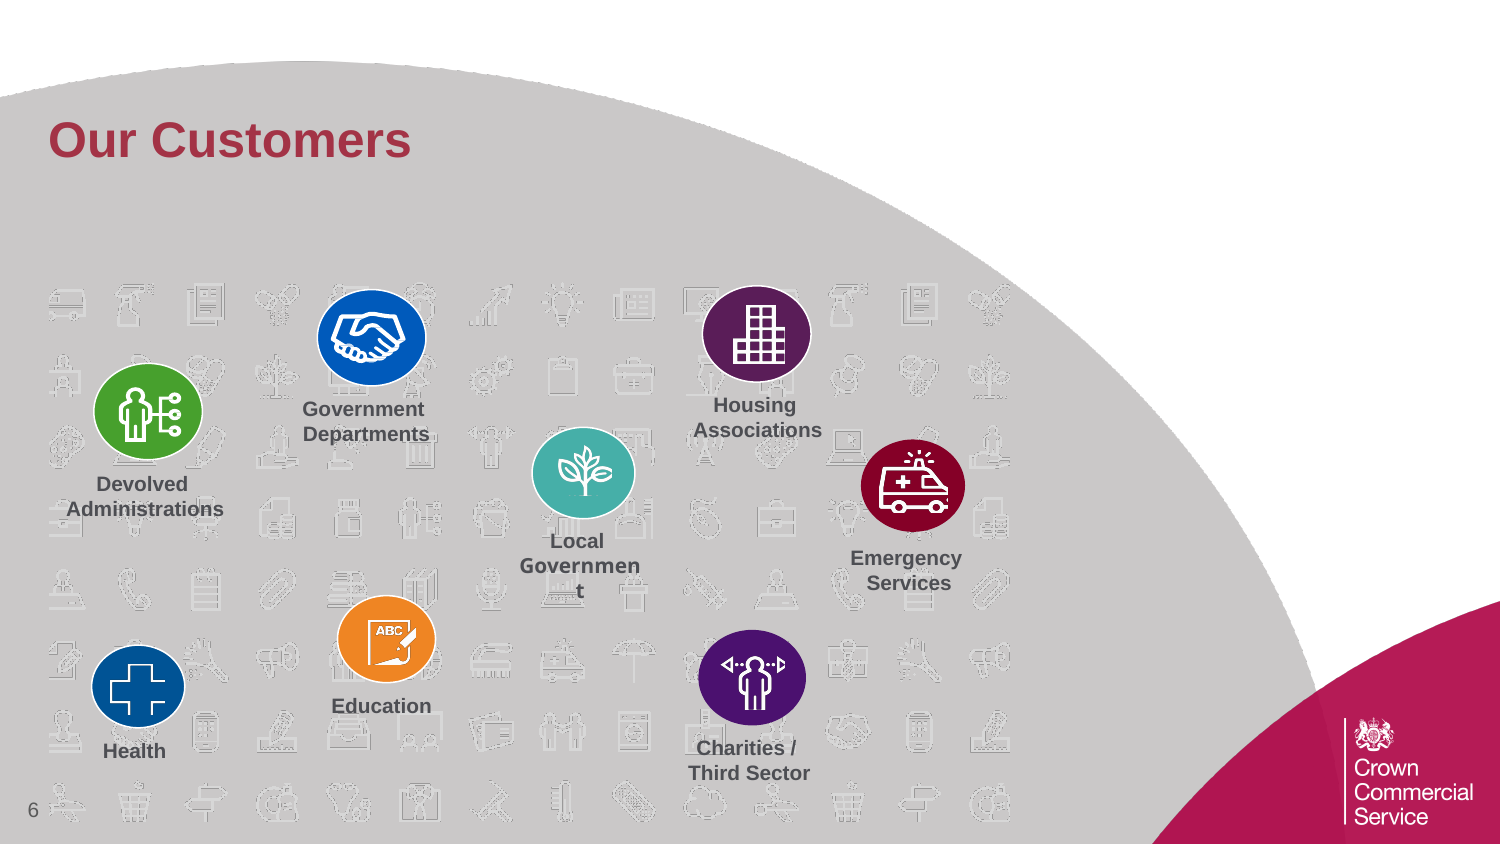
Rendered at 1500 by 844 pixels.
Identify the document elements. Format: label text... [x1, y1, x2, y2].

text_box 6 [12, 781, 103, 844]
text_box Charities / Third Sector [664, 727, 834, 792]
text_box Government Departments [287, 388, 446, 453]
text_box [317, 289, 426, 386]
text_box [698, 629, 806, 726]
picture [49, 282, 1010, 822]
text_box Devolved Administrations [50, 463, 240, 528]
text_box Local Government [503, 520, 657, 610]
title Our Customers [33, 92, 1183, 239]
text_box [77, 735, 1206, 824]
text_box [702, 285, 812, 383]
text_box [532, 427, 635, 519]
text_box [93, 363, 203, 460]
text_box Housing Associations [677, 384, 838, 449]
text_box [337, 595, 436, 683]
text_box [860, 439, 966, 532]
text_box [91, 645, 185, 728]
text_box Health [88, 730, 182, 770]
text_box Education [316, 685, 448, 725]
text_box Emergency Services [834, 537, 984, 602]
